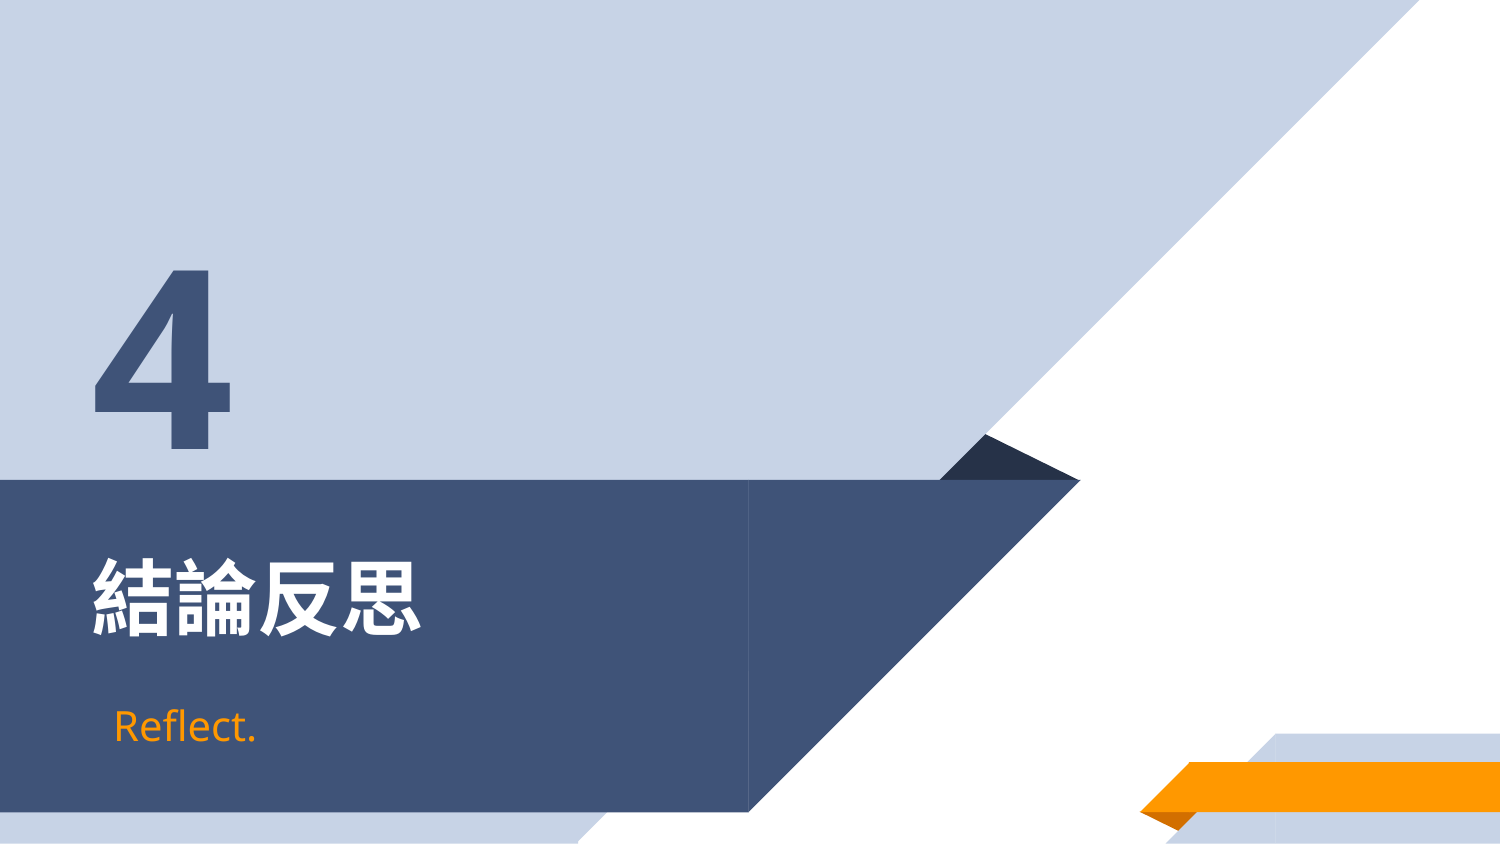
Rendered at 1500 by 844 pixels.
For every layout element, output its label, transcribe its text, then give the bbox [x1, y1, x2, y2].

title 結論反思 [76, 470, 748, 662]
subtitle Reflect. [98, 684, 770, 814]
text_box 4 [76, 0, 434, 515]
